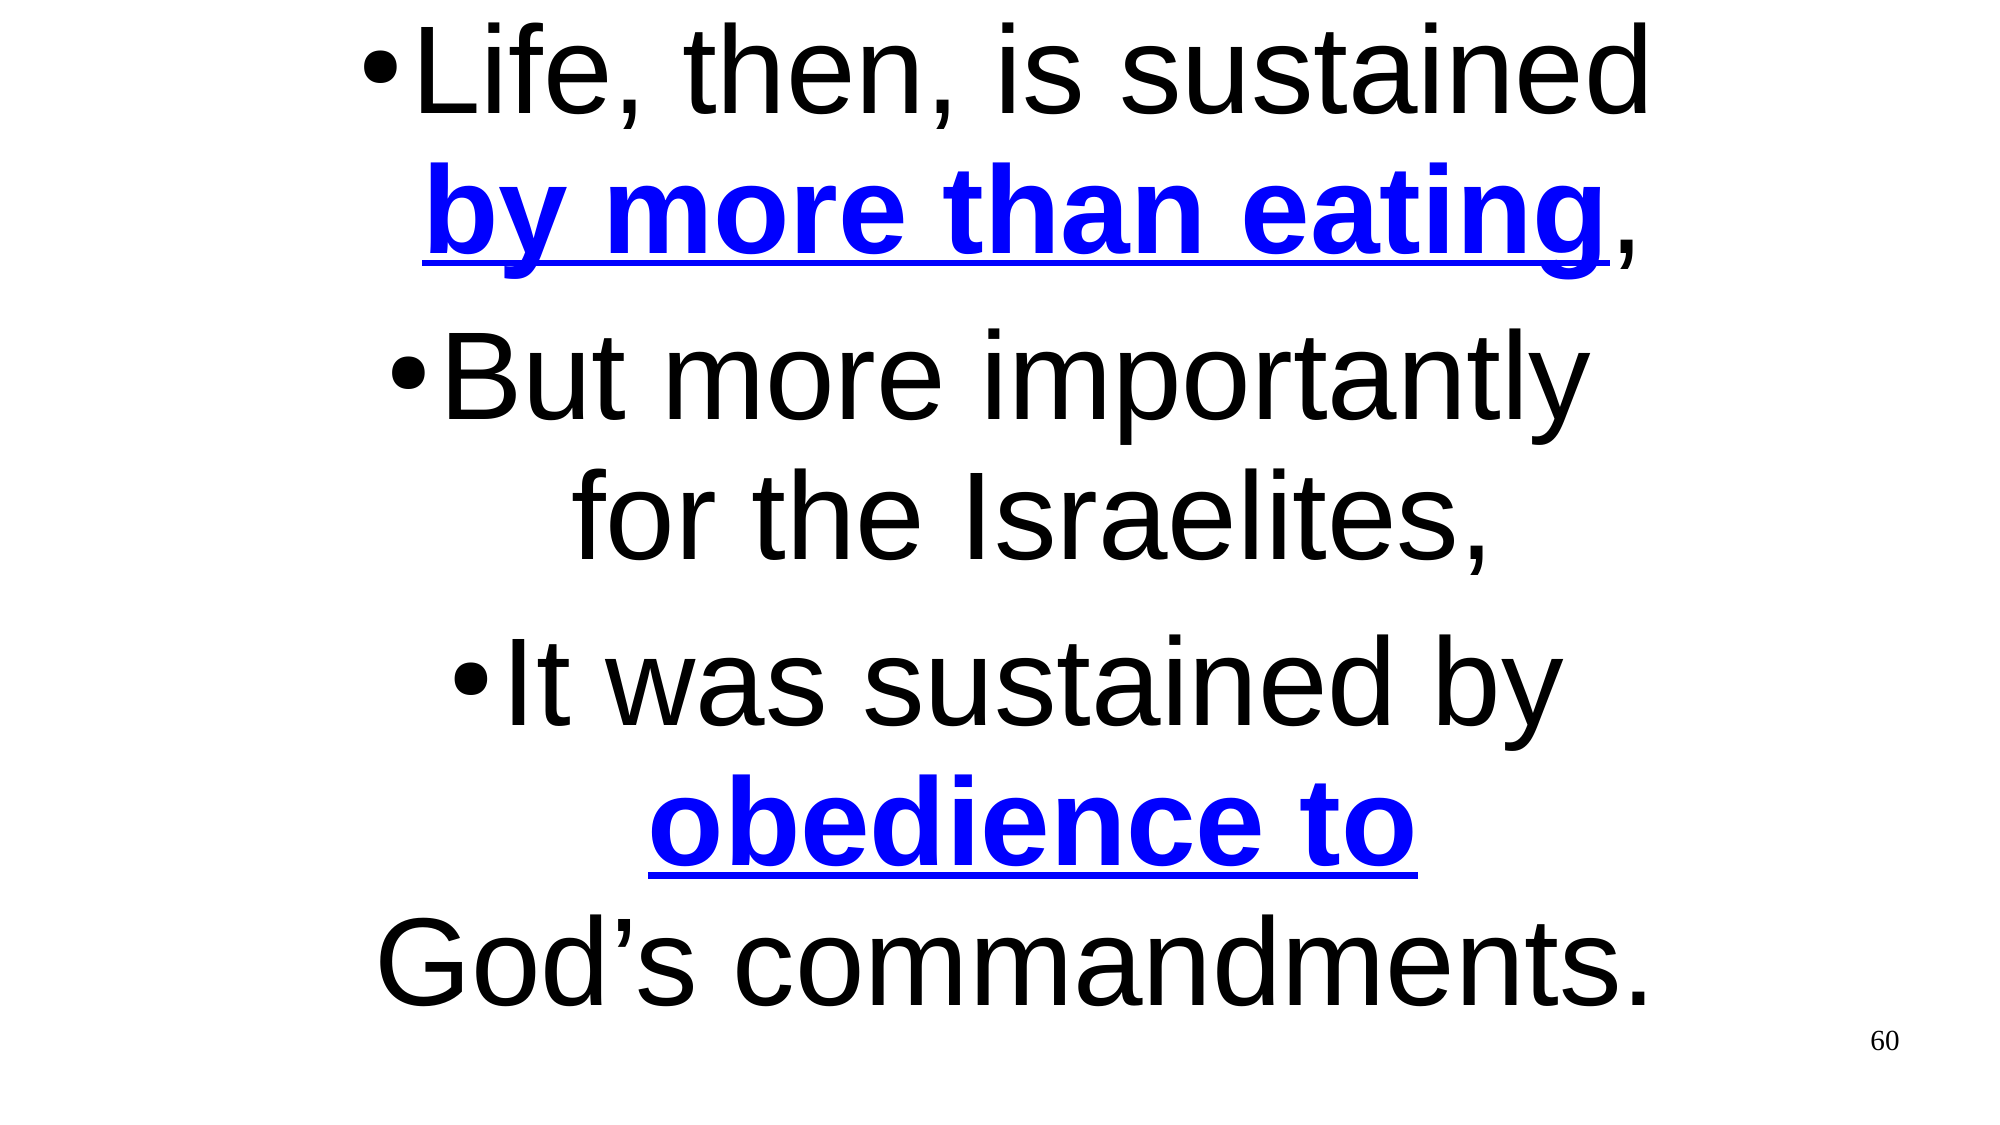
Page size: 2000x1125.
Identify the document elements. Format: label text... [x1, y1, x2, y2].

list Life, then, is sustained by more than eating, But more importantly for the Israelites, It was sustained by obedience to God’s commandments. [0, 0, 1996, 1123]
